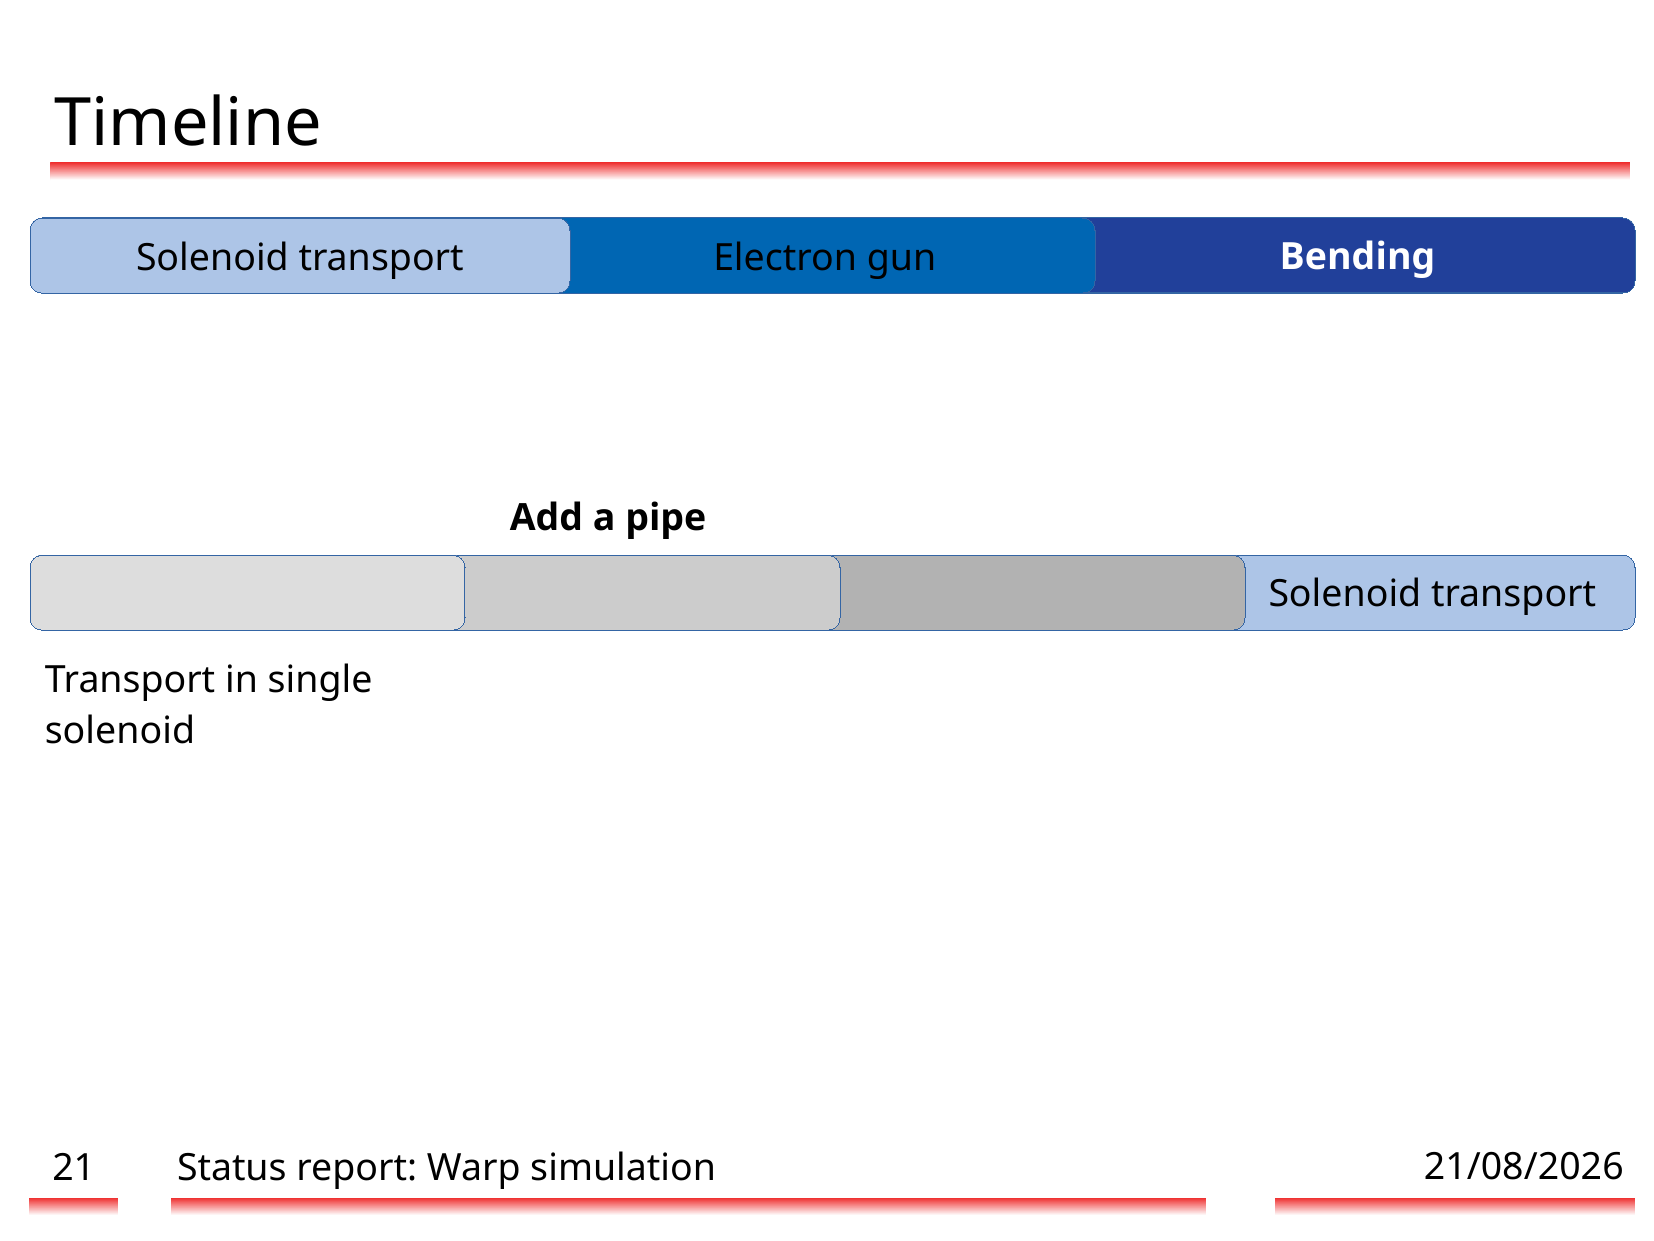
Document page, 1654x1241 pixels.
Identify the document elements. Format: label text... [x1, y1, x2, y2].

text_box Bending [1083, 217, 1636, 293]
title Timeline [54, 17, 1591, 166]
text_box Transport in single solenoid [30, 645, 421, 811]
text_box Solenoid transport [1234, 555, 1636, 631]
text_box Solenoid transport [30, 218, 571, 294]
text_box Add a pipe [495, 483, 946, 586]
text_box Electron gun [342, 217, 1096, 294]
text_box [30, 555, 1246, 631]
